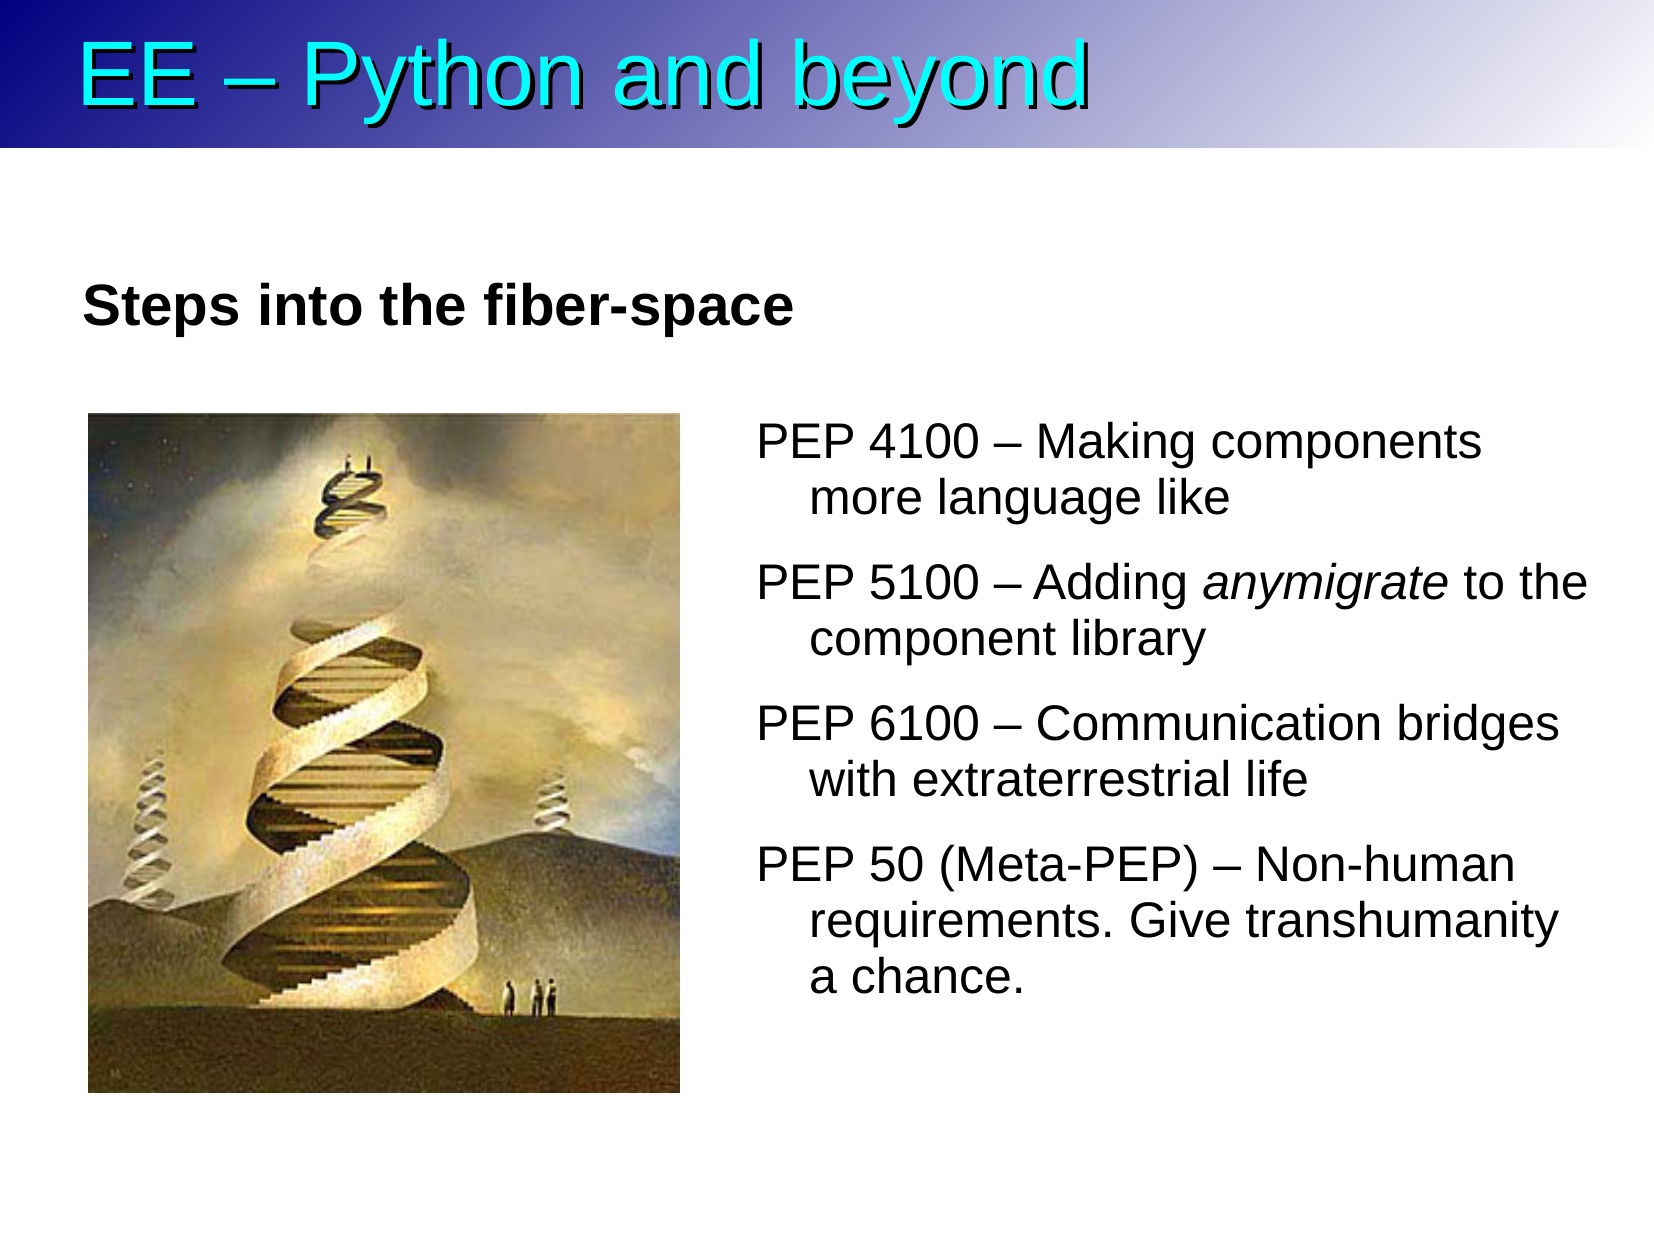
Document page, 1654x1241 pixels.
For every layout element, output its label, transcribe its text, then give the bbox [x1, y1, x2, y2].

title EE – Python and beyond [0, 0, 1654, 148]
list PEP 4100 – Making components more language like PEP 5100 – Adding anymigrate to the component library PEP 6100 – Communication bridges with extraterrestrial life PEP 50 (Meta-PEP) – Non-human requirements. Give transhumanity a chance. [738, 413, 1595, 1004]
picture [88, 413, 680, 1093]
text_box Steps into the fiber-space [67, 265, 827, 348]
